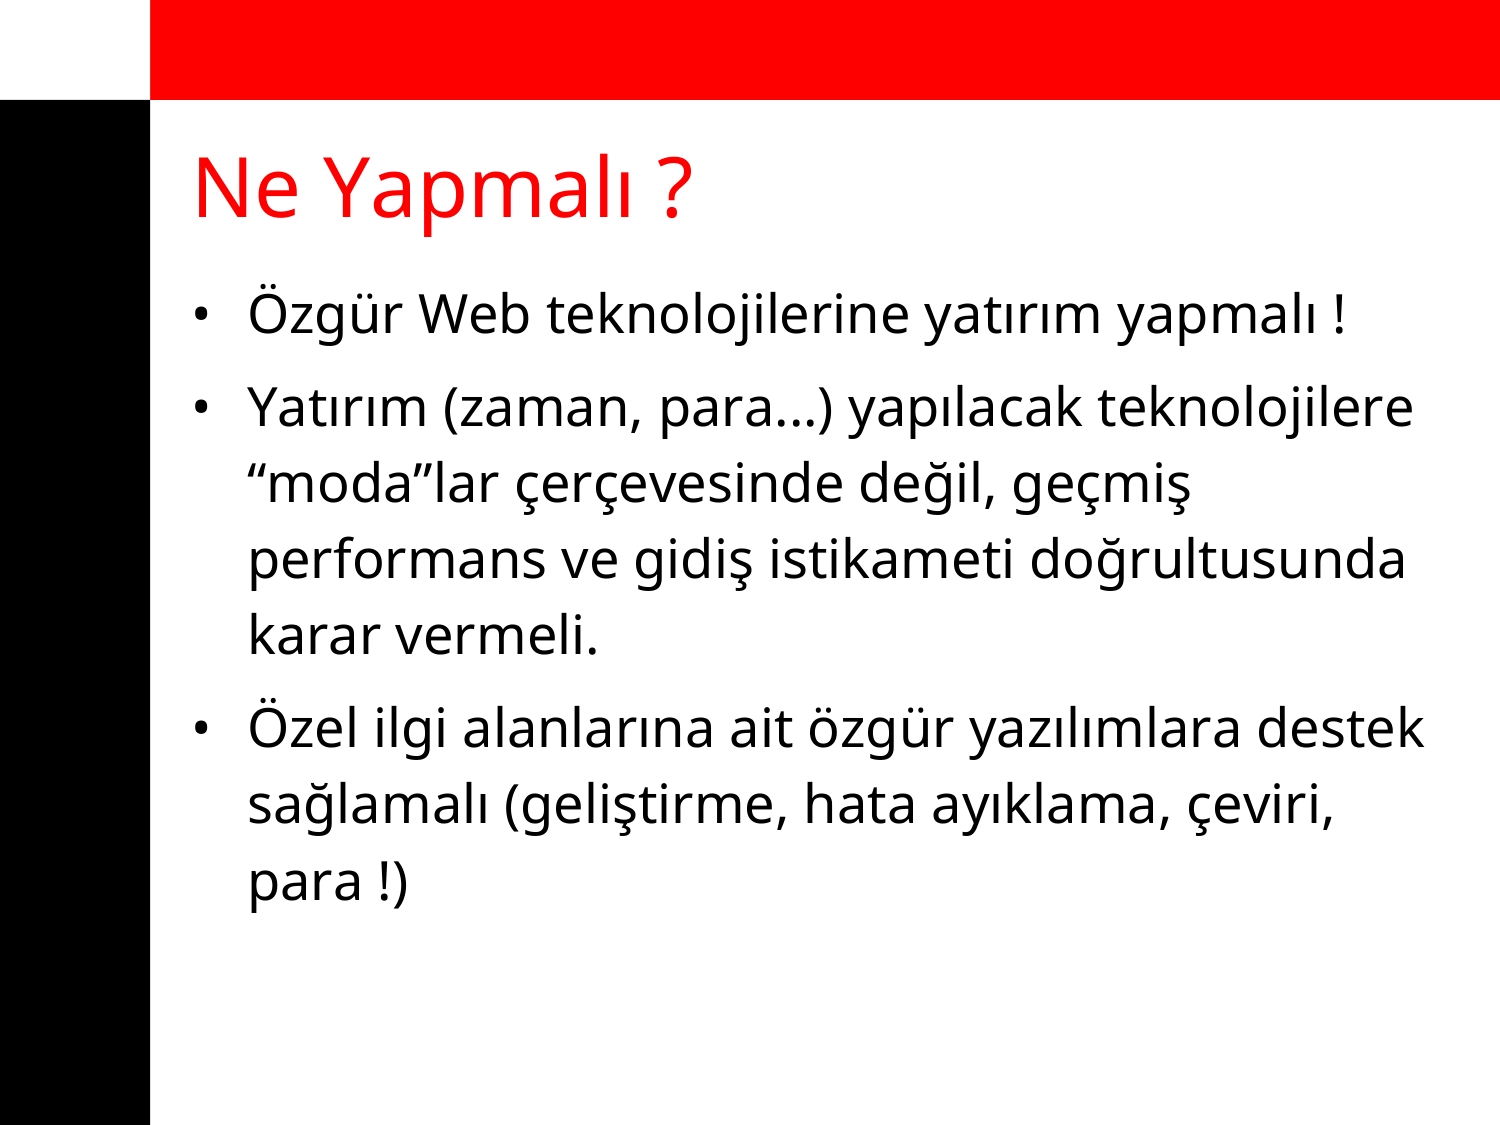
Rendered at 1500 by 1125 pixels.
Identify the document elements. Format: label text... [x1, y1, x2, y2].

title Ne Yapmalı ? [177, 103, 1388, 265]
list Özgür Web teknolojilerine yatırım yapmalı ! Yatırım (zaman, para...) yapılacak teknolojilere “moda”lar çerçevesinde değil, geçmiş performans ve gidiş istikameti doğrultusunda karar vermeli. Özel ilgi alanlarına ait özgür yazılımlara destek sağlamalı (geliştirme, hata ayıklama, çeviri, para !) [177, 265, 1447, 1104]
